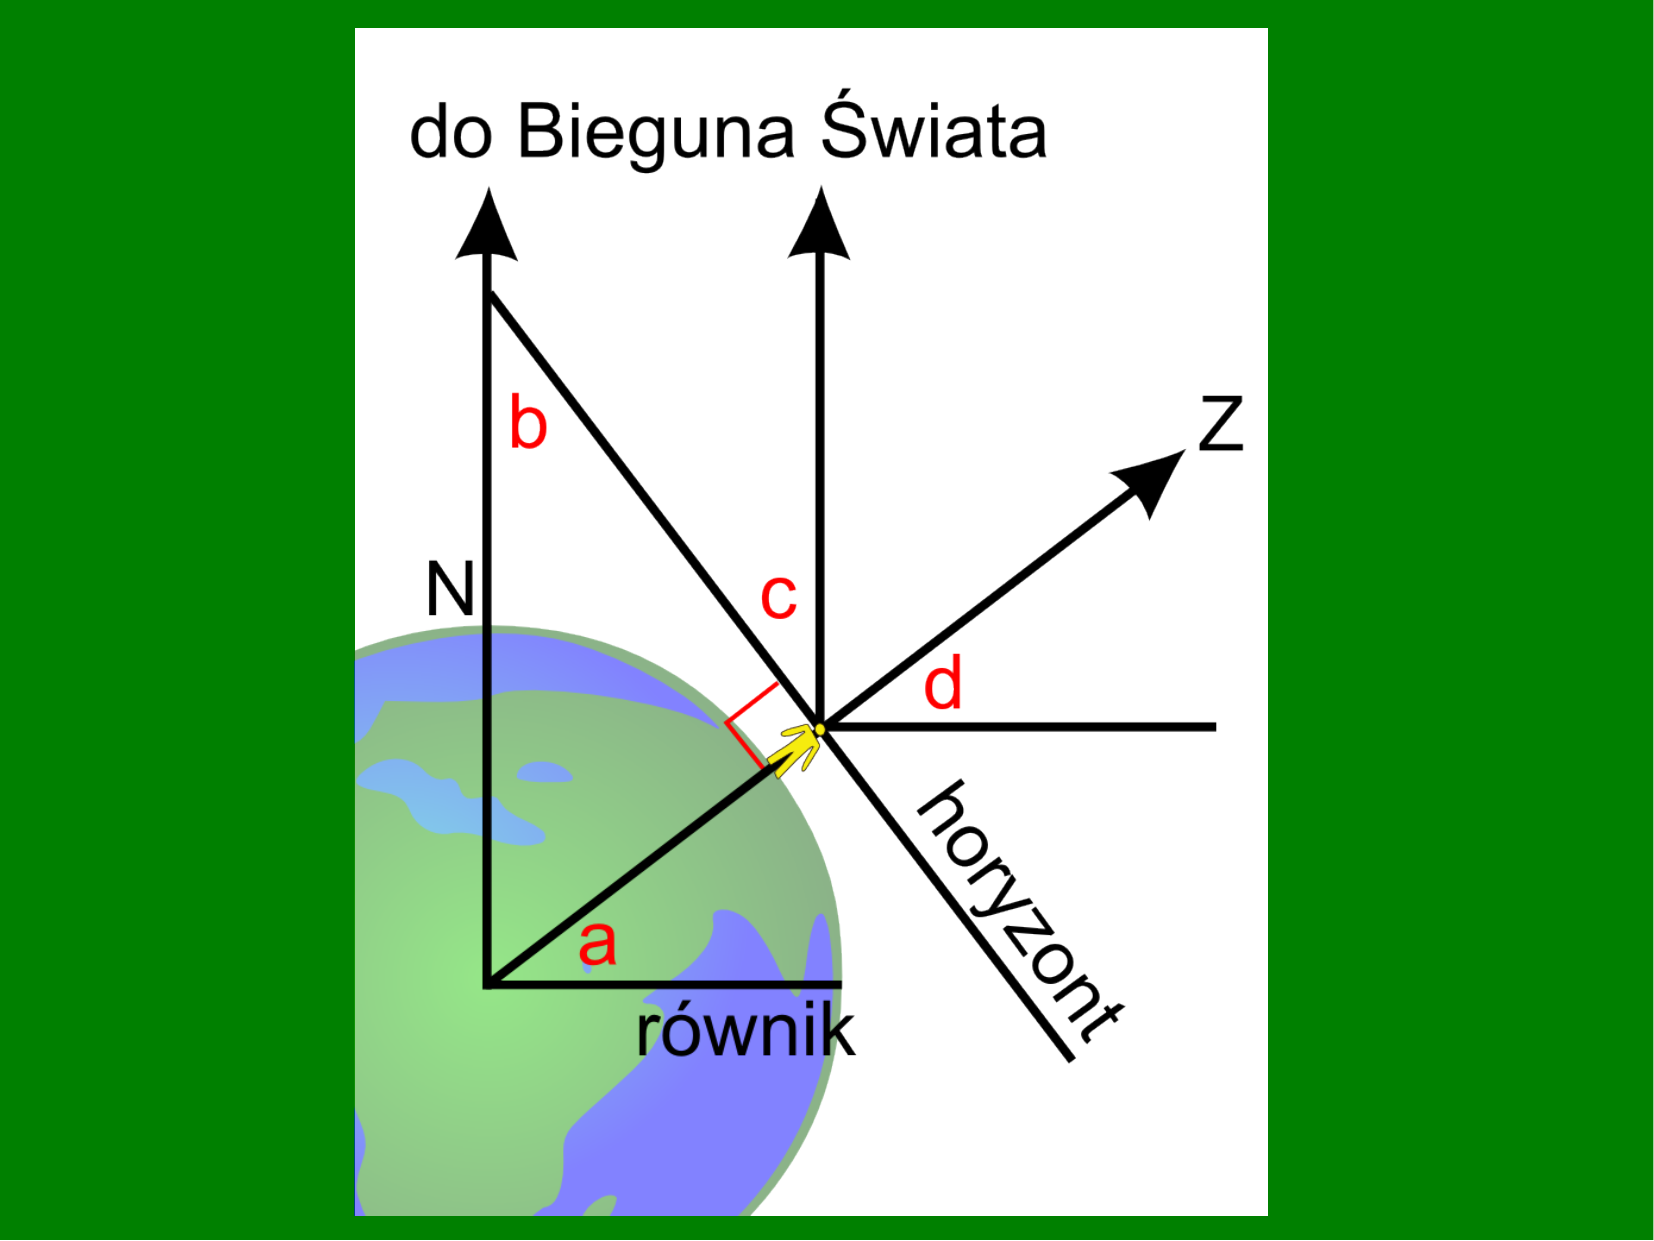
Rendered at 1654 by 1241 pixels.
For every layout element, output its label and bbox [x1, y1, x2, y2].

picture [354, 27, 1269, 1216]
